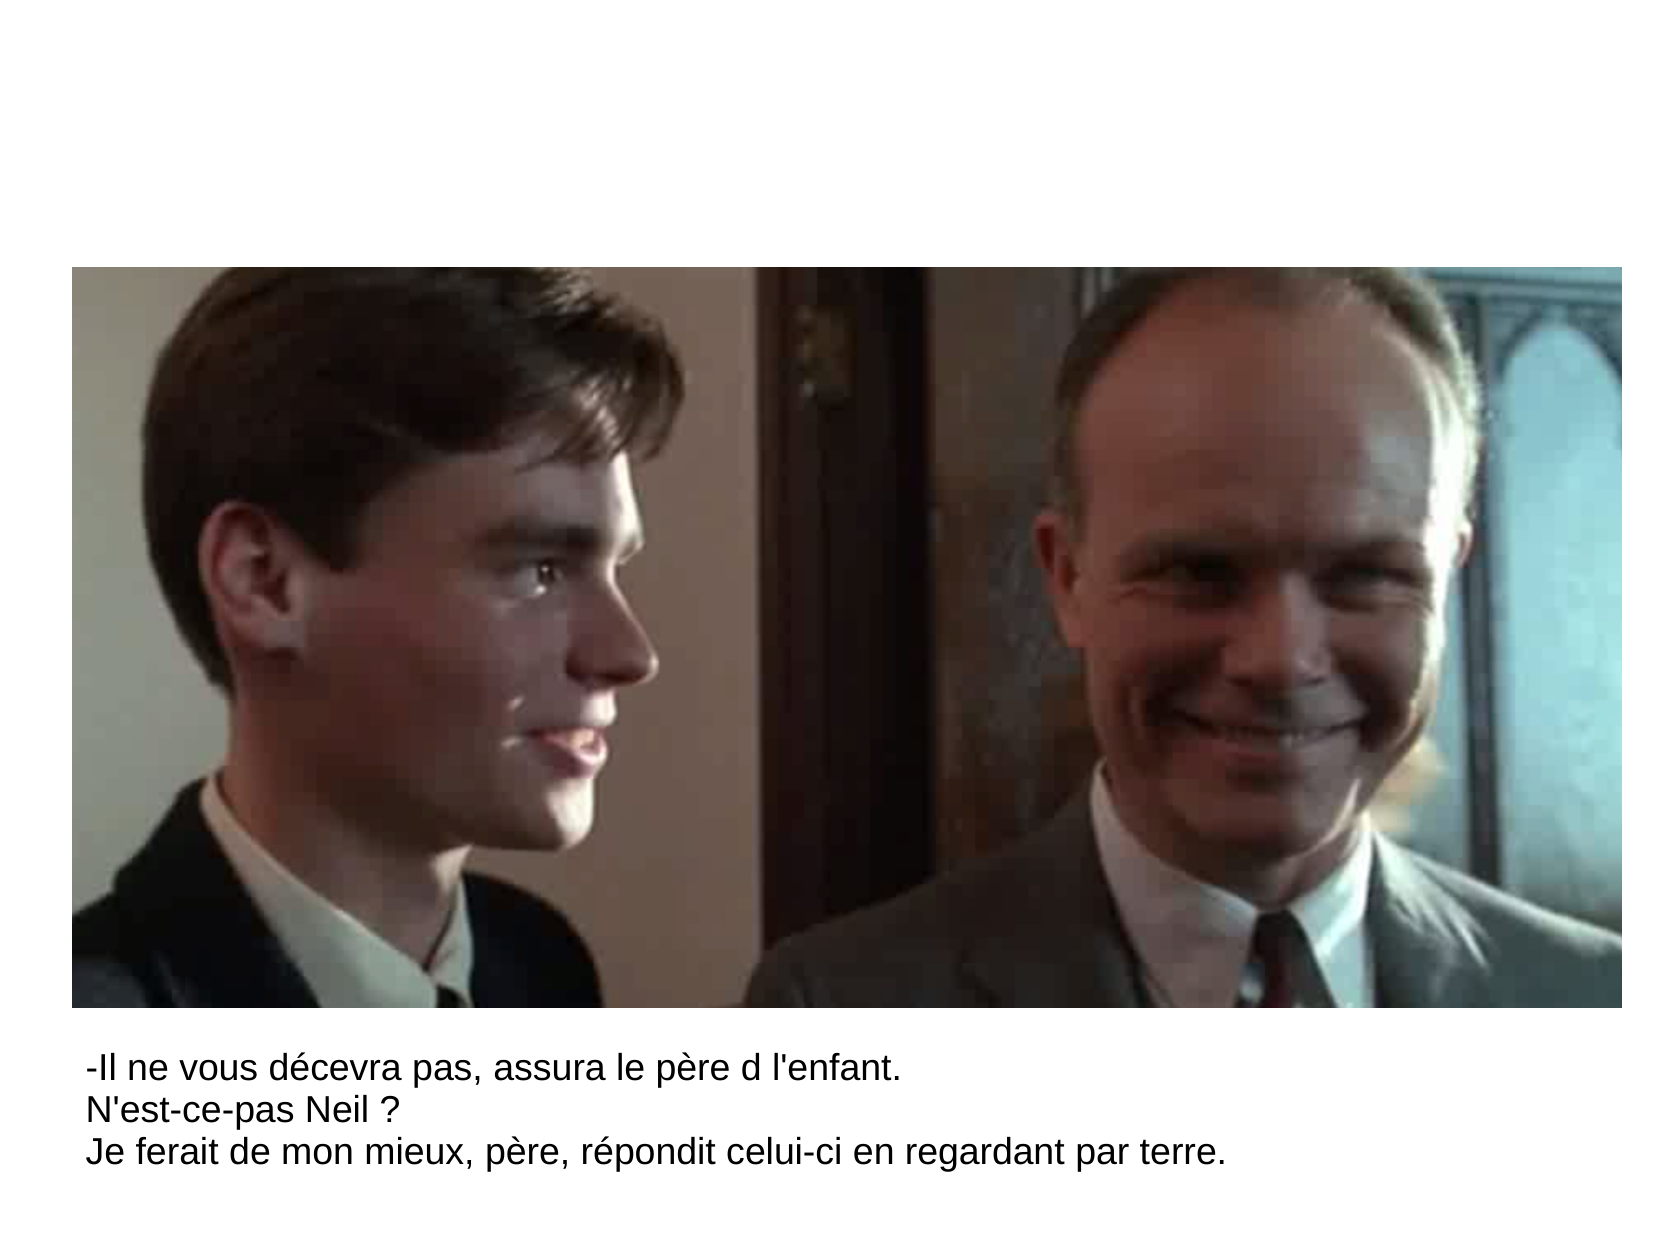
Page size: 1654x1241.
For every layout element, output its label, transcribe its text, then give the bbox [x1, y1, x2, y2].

text_box -Il ne vous décevra pas, assura le père d l'enfant. N'est-ce-pas Neil ? Je ferait de mon mieux, père, répondit celui-ci en regardant par terre. [70, 1039, 1619, 1181]
picture [72, 267, 1622, 1009]
